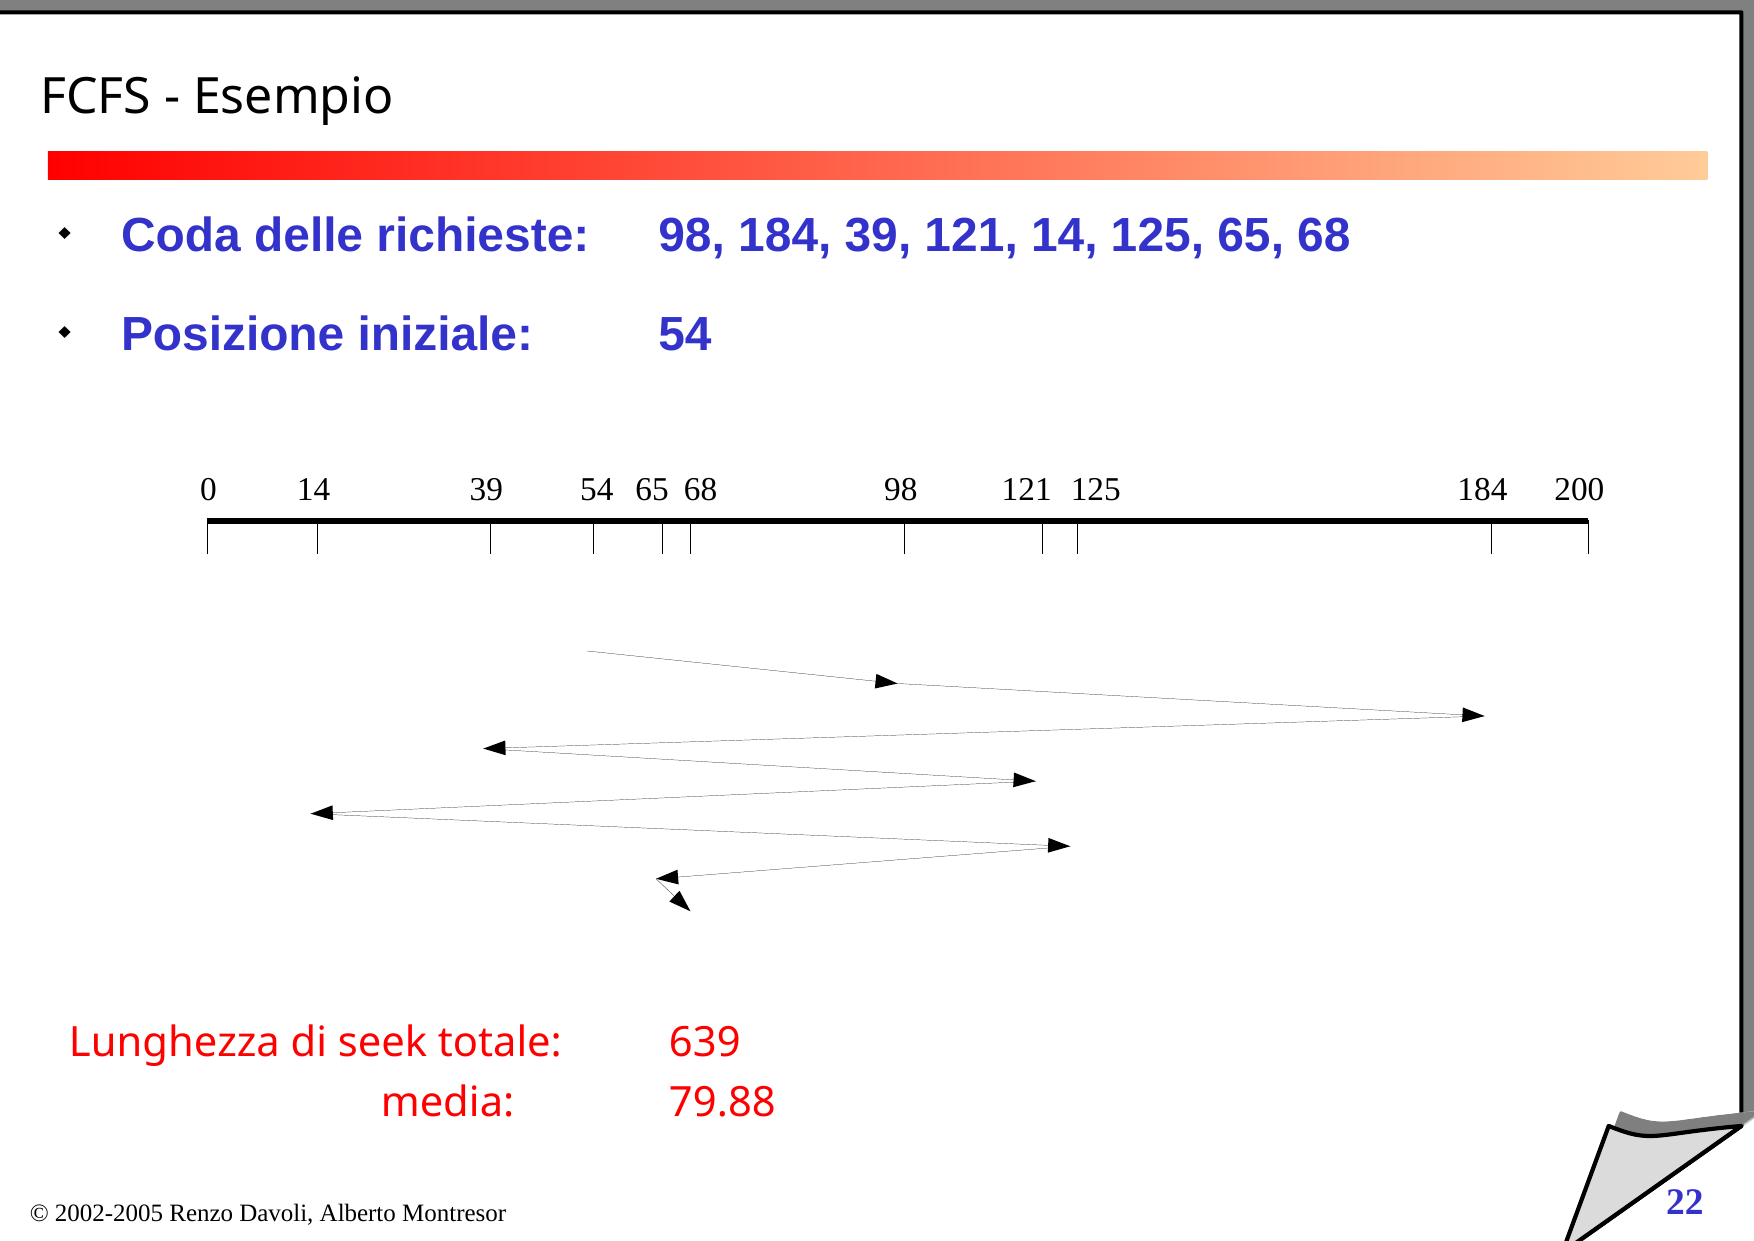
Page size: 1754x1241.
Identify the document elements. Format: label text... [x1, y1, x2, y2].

text_box 54 [580, 468, 620, 511]
text_box 121 [1001, 468, 1061, 511]
text_box 184 [1457, 468, 1517, 511]
text_box 0 [200, 468, 220, 511]
list Coda delle richieste: 98, 184, 39, 121, 14, 125, 65, 68 Posizione iniziale: 54 [58, 206, 1696, 424]
title FCFS - Esempio [40, 49, 1714, 144]
text_box 14 [296, 468, 337, 511]
text_box 98 [884, 468, 924, 511]
text_box 125 [1070, 468, 1130, 511]
text_box 200 [1554, 468, 1614, 511]
text_box 39 [469, 468, 509, 511]
text_box 68 [683, 468, 724, 511]
text_box Lunghezza di seek totale: 639 media: 79.88 [69, 1009, 903, 1141]
text_box 65 [635, 468, 675, 511]
